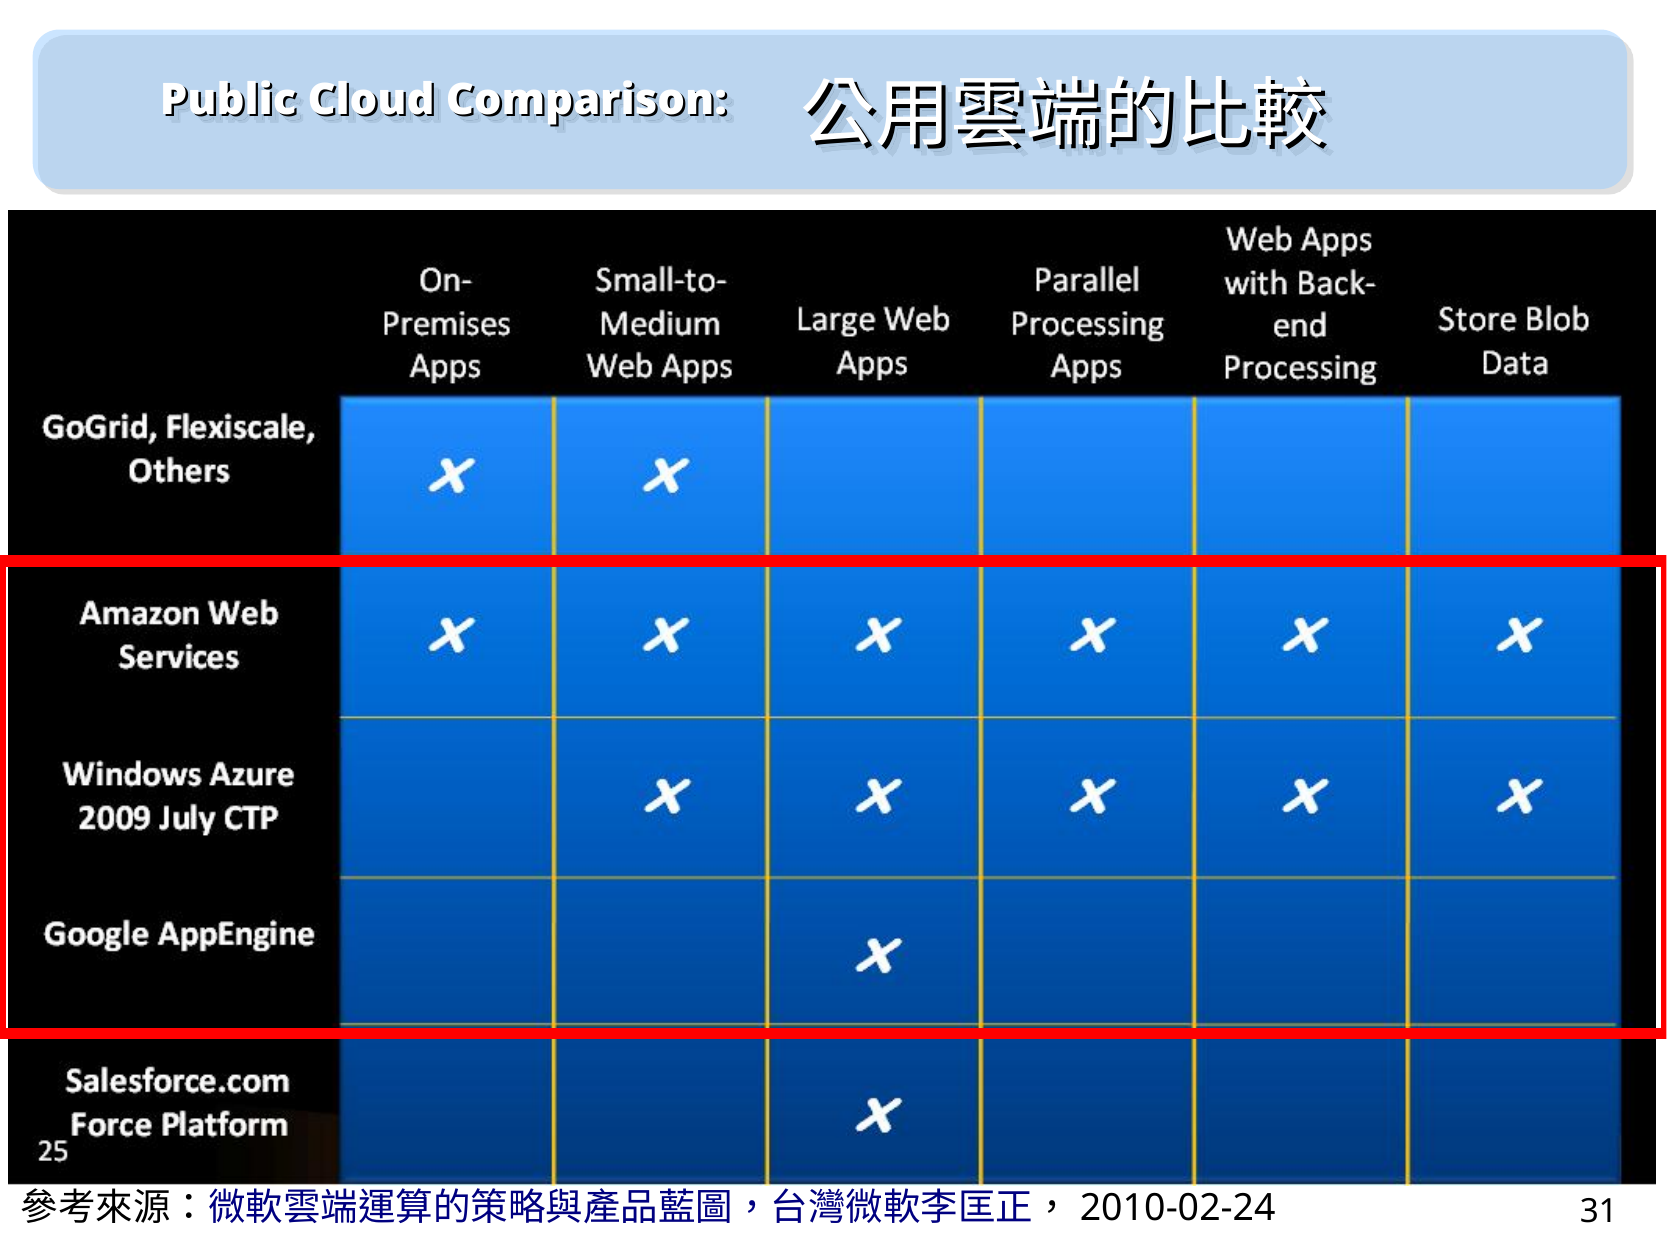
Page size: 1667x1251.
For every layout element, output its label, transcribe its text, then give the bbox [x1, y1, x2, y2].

picture [8, 1039, 1656, 1186]
text_box 參考來源：微軟雲端運算的策略與產品藍圖，台灣微軟李匡正，2010-02-24 [5, 1175, 1306, 1251]
text_box Public Cloud Comparison: 公用雲端的比較 [32, 29, 1628, 190]
picture [8, 210, 1656, 555]
picture [8, 567, 1656, 1028]
